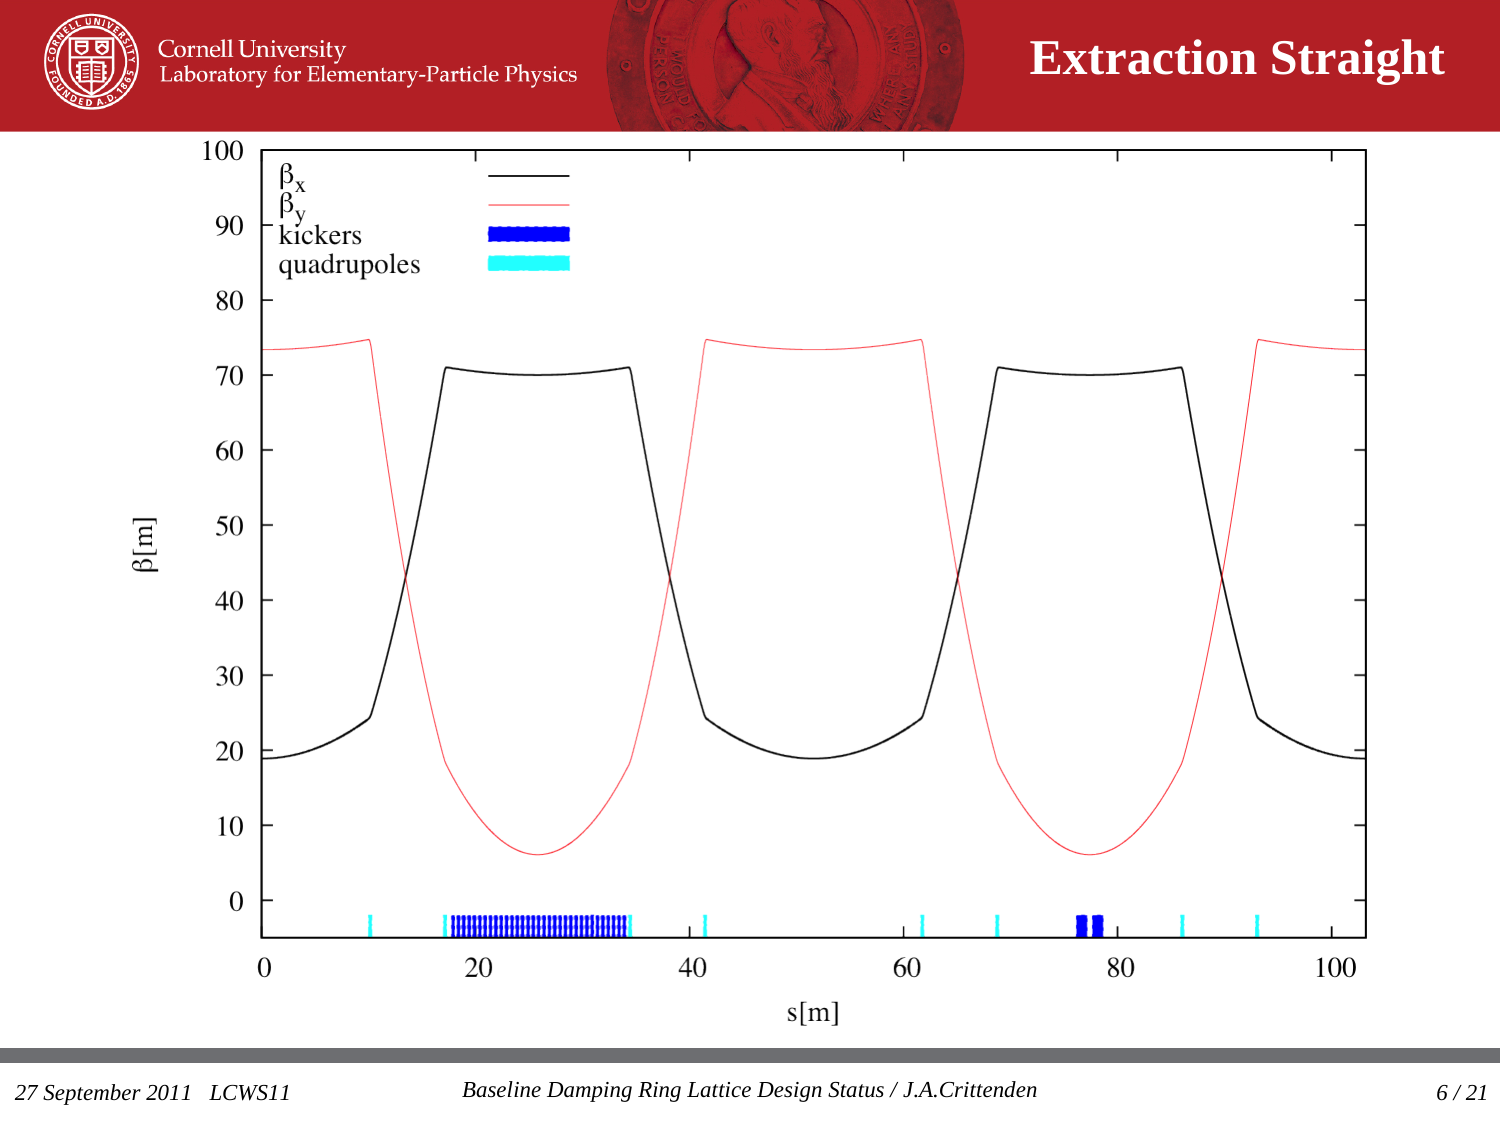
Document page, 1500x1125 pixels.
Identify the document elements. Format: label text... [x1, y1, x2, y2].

picture [0, 0, 1500, 1038]
text_box Extraction Straight [974, 30, 1500, 128]
